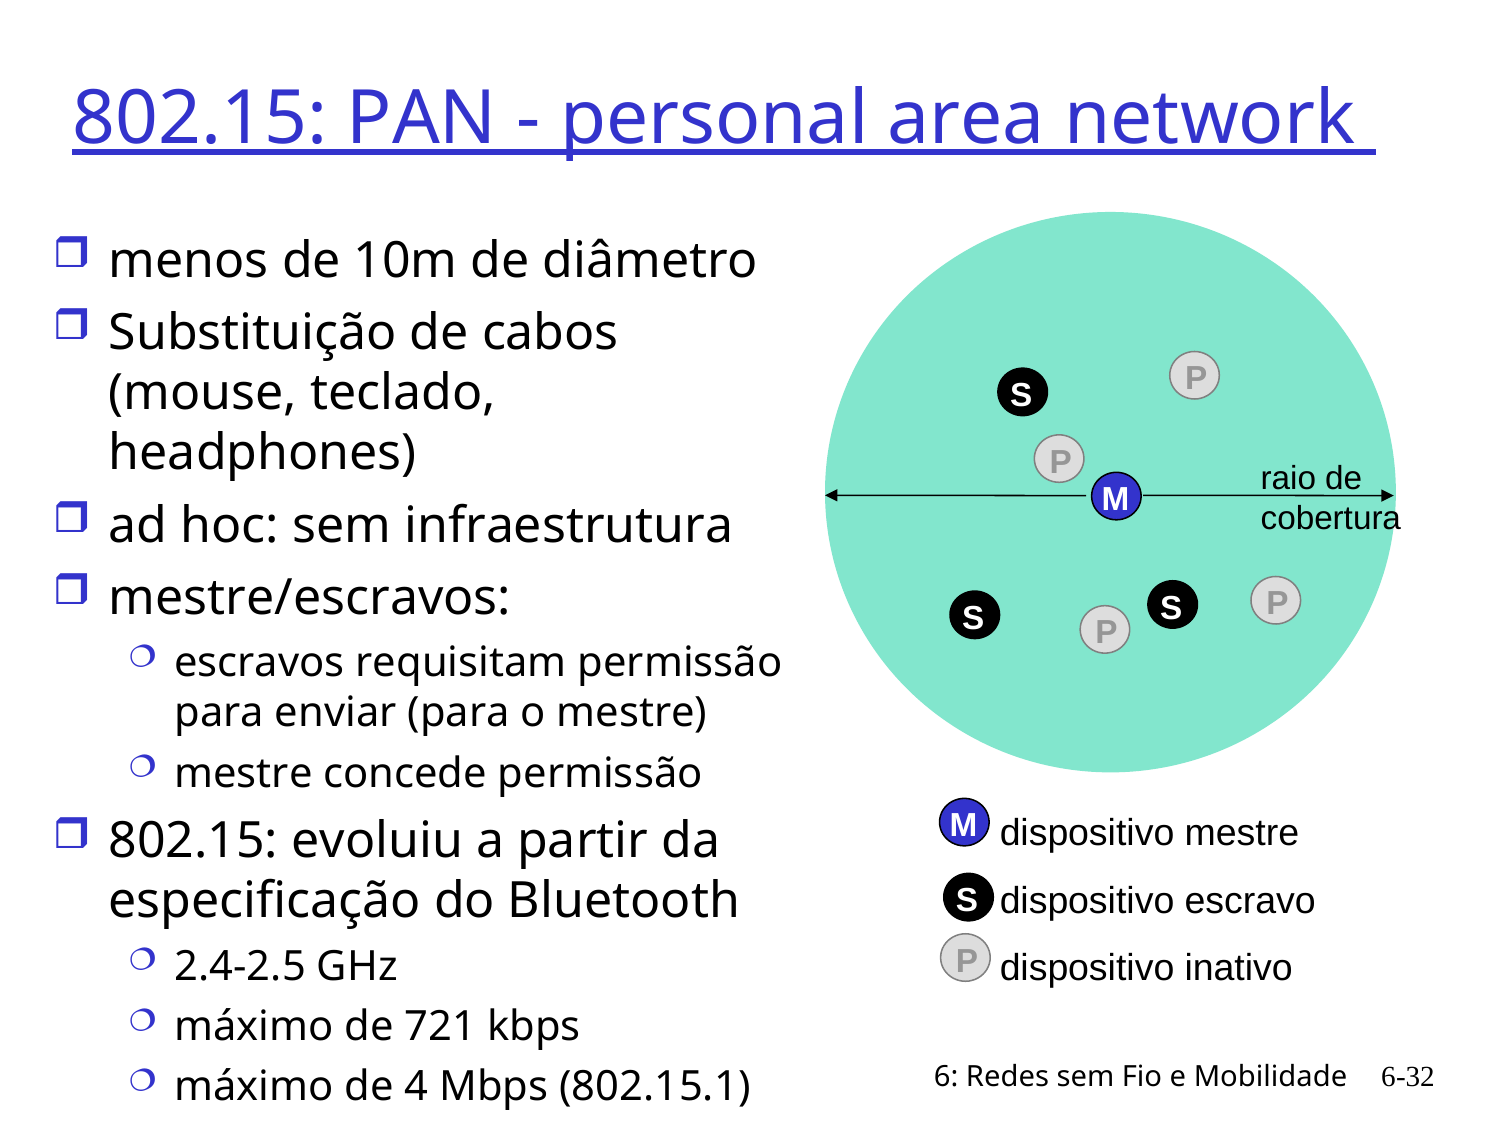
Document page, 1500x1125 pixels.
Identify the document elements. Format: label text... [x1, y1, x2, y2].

text_box menos de 10m de diâmetro Substituição de cabos (mouse, teclado, headphones) ad hoc: sem infraestrutura mestre/escravos: escravos requisitam permissão para enviar (para o mestre) mestre concede permissão 802.15: evoluiu a partir da especificação do Bluetooth 2.4-2.5 GHz máximo de 721 kbps máximo de 4 Mbps (802.15.1) [37, 219, 811, 1125]
text_box 6-<number> [1339, 1050, 1451, 1125]
text_box P [1034, 432, 1085, 488]
text_box [825, 211, 1393, 773]
text_box 6: Redes sem Fio e Mobilidade [811, 1050, 1339, 1125]
text_box M [1086, 469, 1137, 526]
text_box 802.15: PAN - personal area network [57, 45, 1435, 183]
text_box dispositivo mestre dispositivo escravo dispositivo inativo [985, 777, 1331, 996]
text_box M [934, 795, 985, 852]
text_box S [941, 870, 985, 927]
text_box P [1080, 603, 1130, 659]
text_box S [995, 365, 1045, 421]
text_box P [1170, 348, 1220, 405]
text_box raio de cobertura [1245, 448, 1416, 545]
text_box P [941, 931, 991, 987]
text_box S [1145, 578, 1195, 634]
text_box S [947, 588, 997, 644]
text_box P [1251, 573, 1301, 630]
